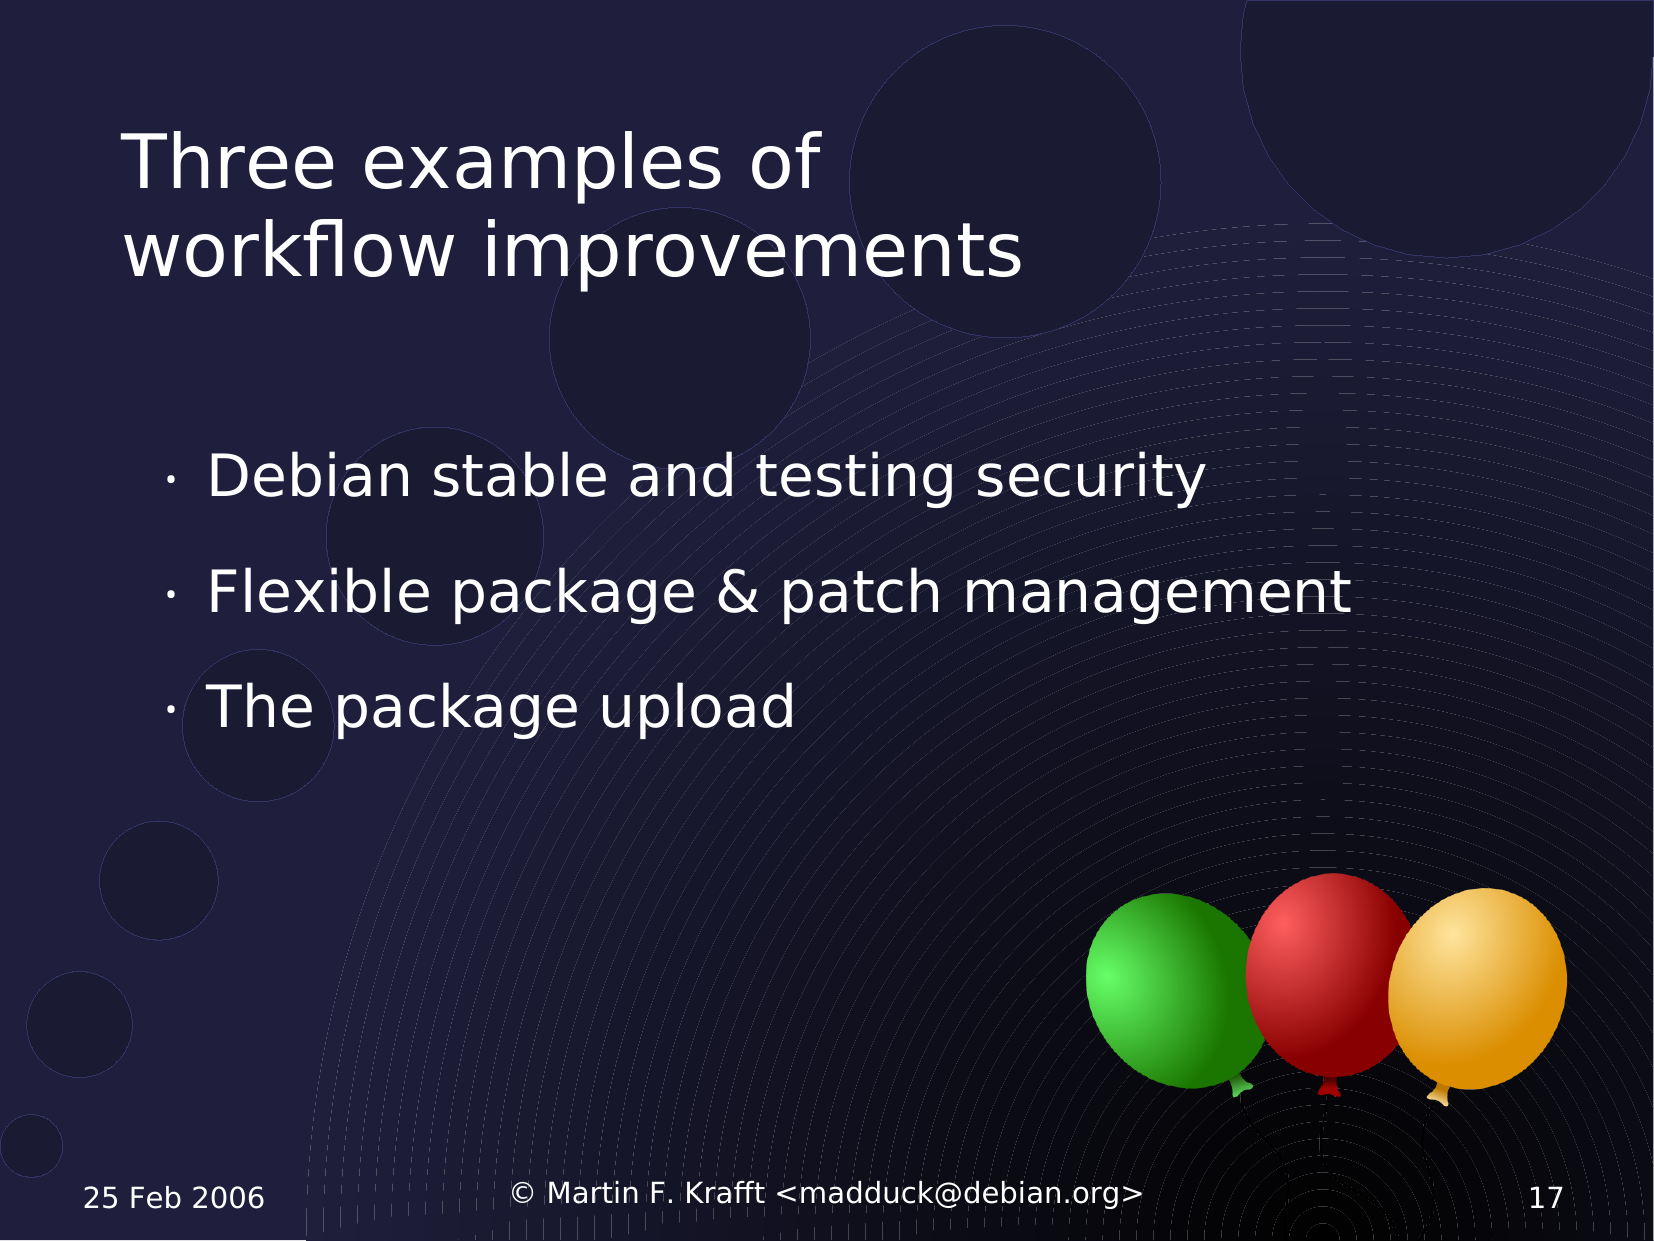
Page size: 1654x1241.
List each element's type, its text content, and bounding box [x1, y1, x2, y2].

list Debian stable and testing security Flexible package & patch management The package upload [118, 442, 1534, 1127]
picture [1062, 856, 1595, 1241]
title Three examples of workflow improvements [121, 102, 1534, 311]
